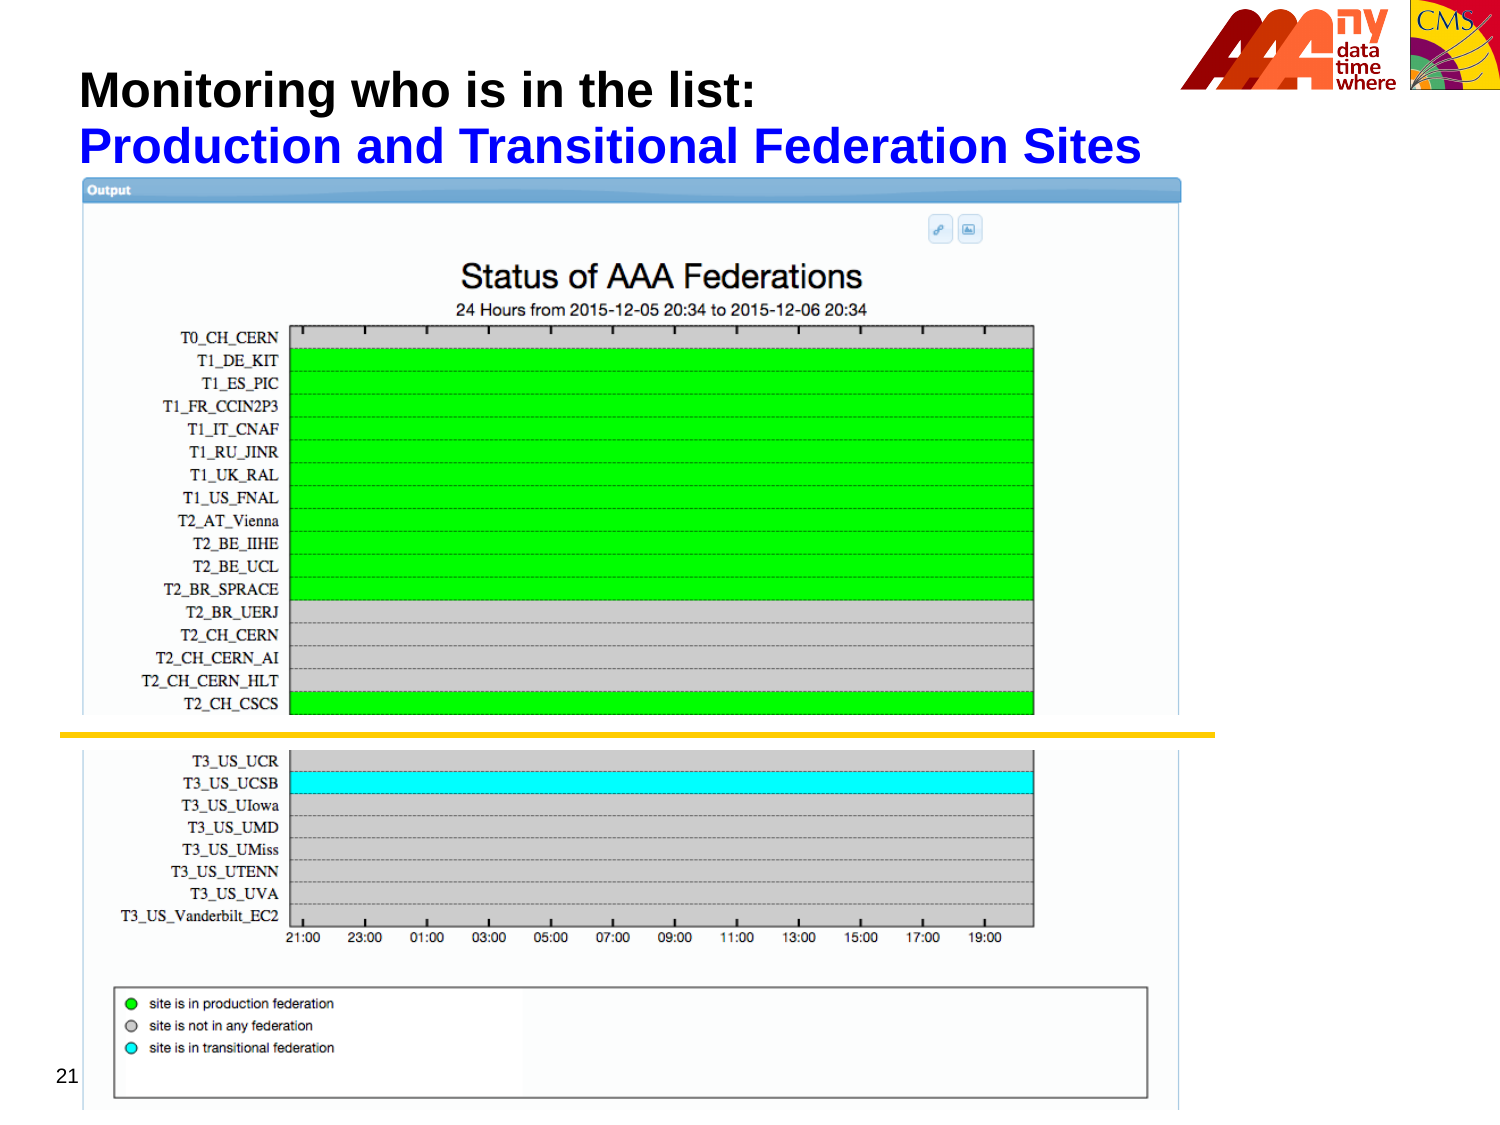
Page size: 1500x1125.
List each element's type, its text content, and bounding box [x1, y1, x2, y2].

picture [79, 174, 1186, 715]
picture [1410, 0, 1500, 90]
title Monitoring who is in the list: Production and Transitional Federation Sites [64, 54, 1198, 147]
picture [1180, 9, 1396, 90]
picture [78, 750, 1186, 1111]
